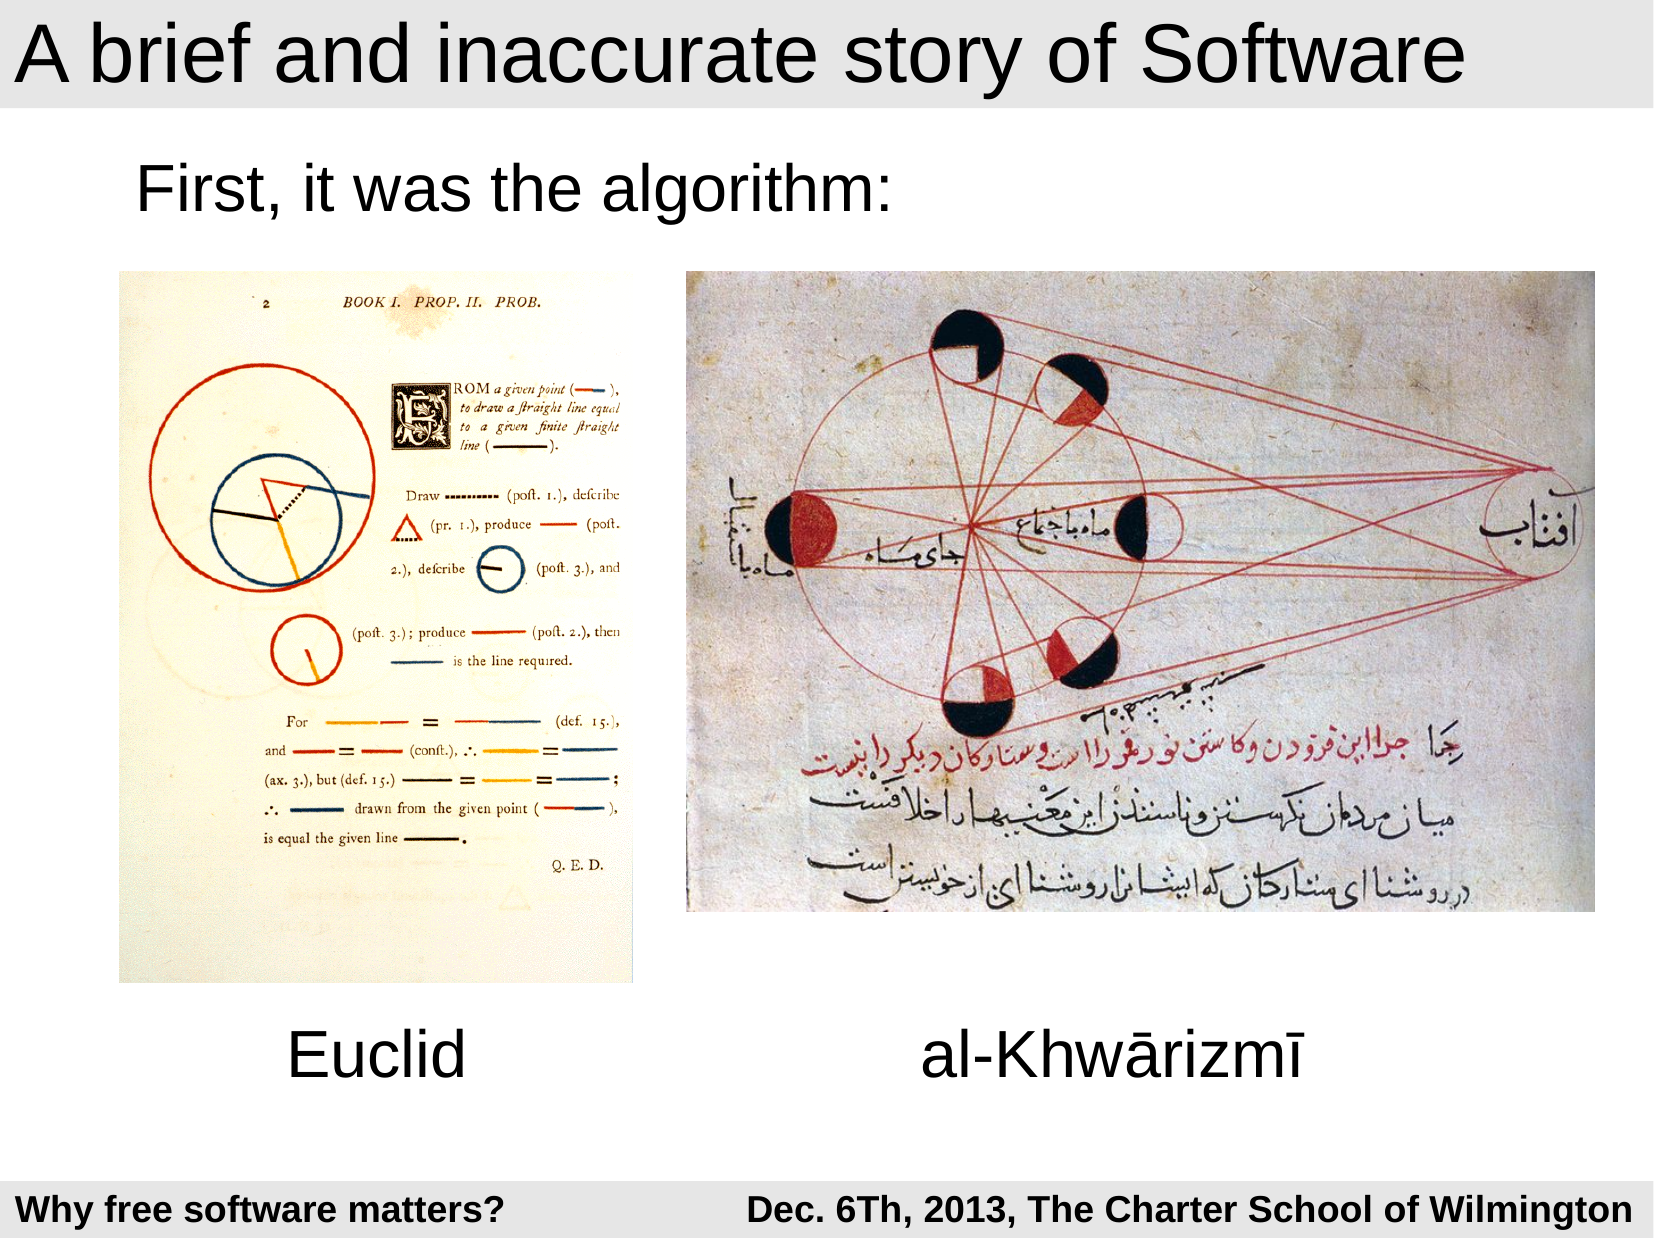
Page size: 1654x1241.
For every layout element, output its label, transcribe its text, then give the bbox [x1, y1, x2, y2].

picture [119, 271, 633, 983]
text_box Why free software matters? Dec. 6Th, 2013, The Charter School of Wilmington [0, 1181, 1654, 1238]
text_box A brief and inaccurate story of Software [0, 0, 1654, 109]
picture [686, 271, 1595, 912]
text_box al-Khwārizmī [902, 1006, 1325, 1102]
text_box Euclid [268, 1006, 486, 1102]
text_box First, it was the algorithm: [118, 140, 915, 237]
